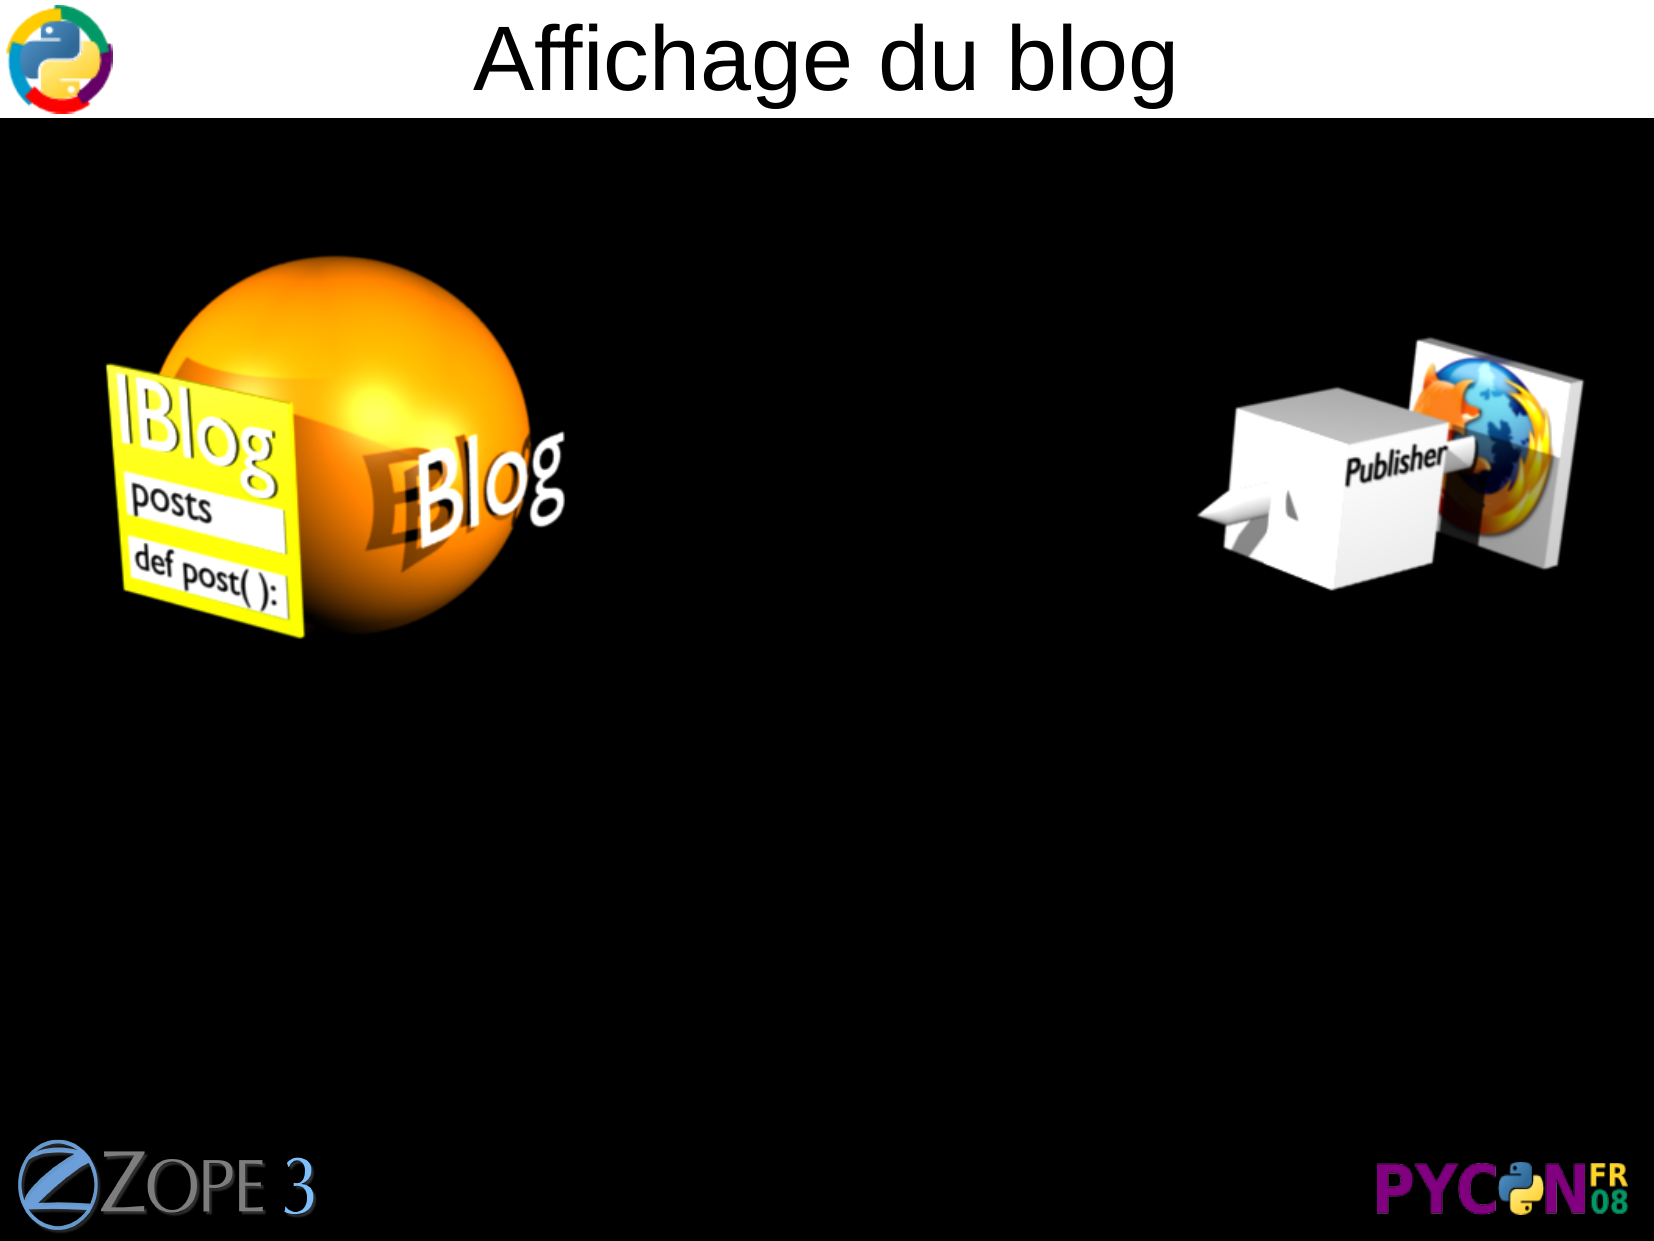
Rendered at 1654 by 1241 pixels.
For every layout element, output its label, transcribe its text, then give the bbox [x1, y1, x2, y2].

picture [6, 5, 82, 114]
title Affichage du blog [82, 0, 1571, 119]
picture [52, 134, 1616, 1072]
picture [1377, 1162, 1628, 1215]
